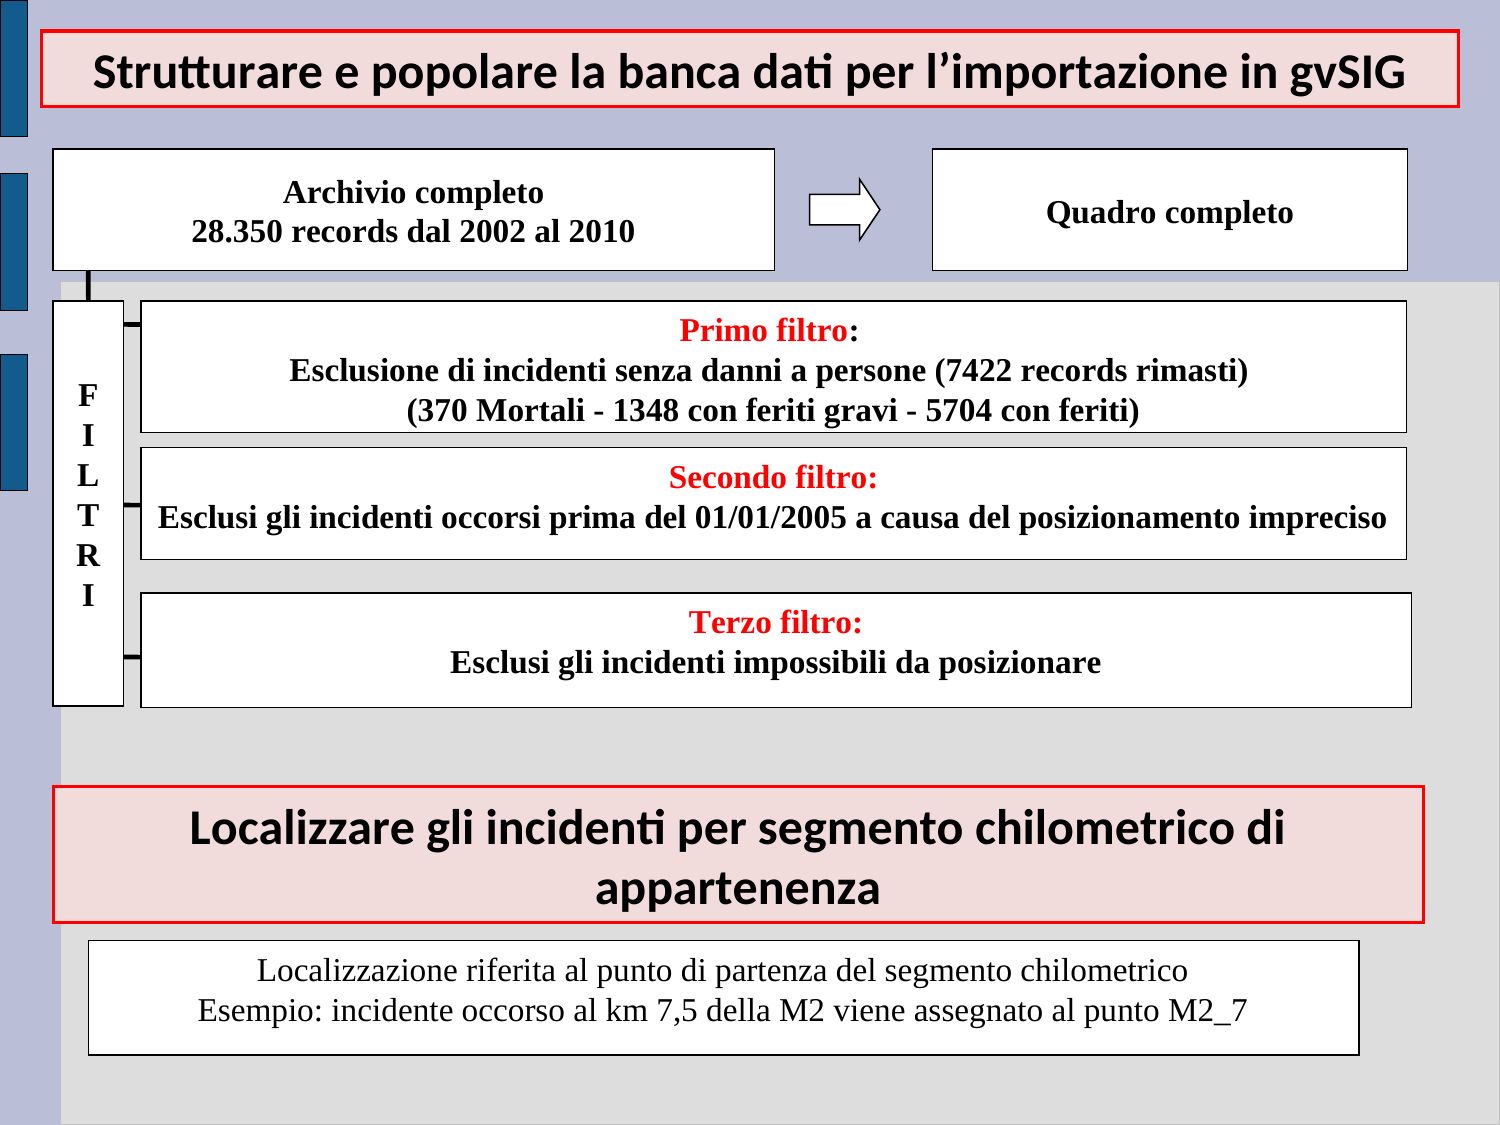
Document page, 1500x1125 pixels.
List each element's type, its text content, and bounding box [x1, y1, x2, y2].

text_box Strutturare e popolare la banca dati per l’importazione in gvSIG [41, 30, 1459, 107]
text_box Terzo filtro: Esclusi gli incidenti impossibili da posizionare [141, 592, 1412, 708]
text_box Secondo filtro: Esclusi gli incidenti occorsi prima del 01/01/2005 a causa del posizionamento impreciso [141, 447, 1407, 560]
text_box [809, 179, 880, 241]
text_box Quadro completo [932, 148, 1408, 271]
text_box Primo filtro: Esclusione di incidenti senza danni a persone (7422 records rimasti) (370 Mortali - 1348 con feriti gravi - 5704 con feriti) [141, 300, 1407, 433]
text_box Archivio completo 28.350 records dal 2002 al 2010 [53, 148, 775, 271]
text_box Localizzare gli incidenti per segmento chilometrico di appartenenza [53, 786, 1424, 923]
text_box F I L T R I [53, 300, 124, 706]
text_box Localizzazione riferita al punto di partenza del segmento chilometrico Esempio: incidente occorso al km 7,5 della M2 viene assegnato al punto M2_7 [88, 940, 1359, 1055]
